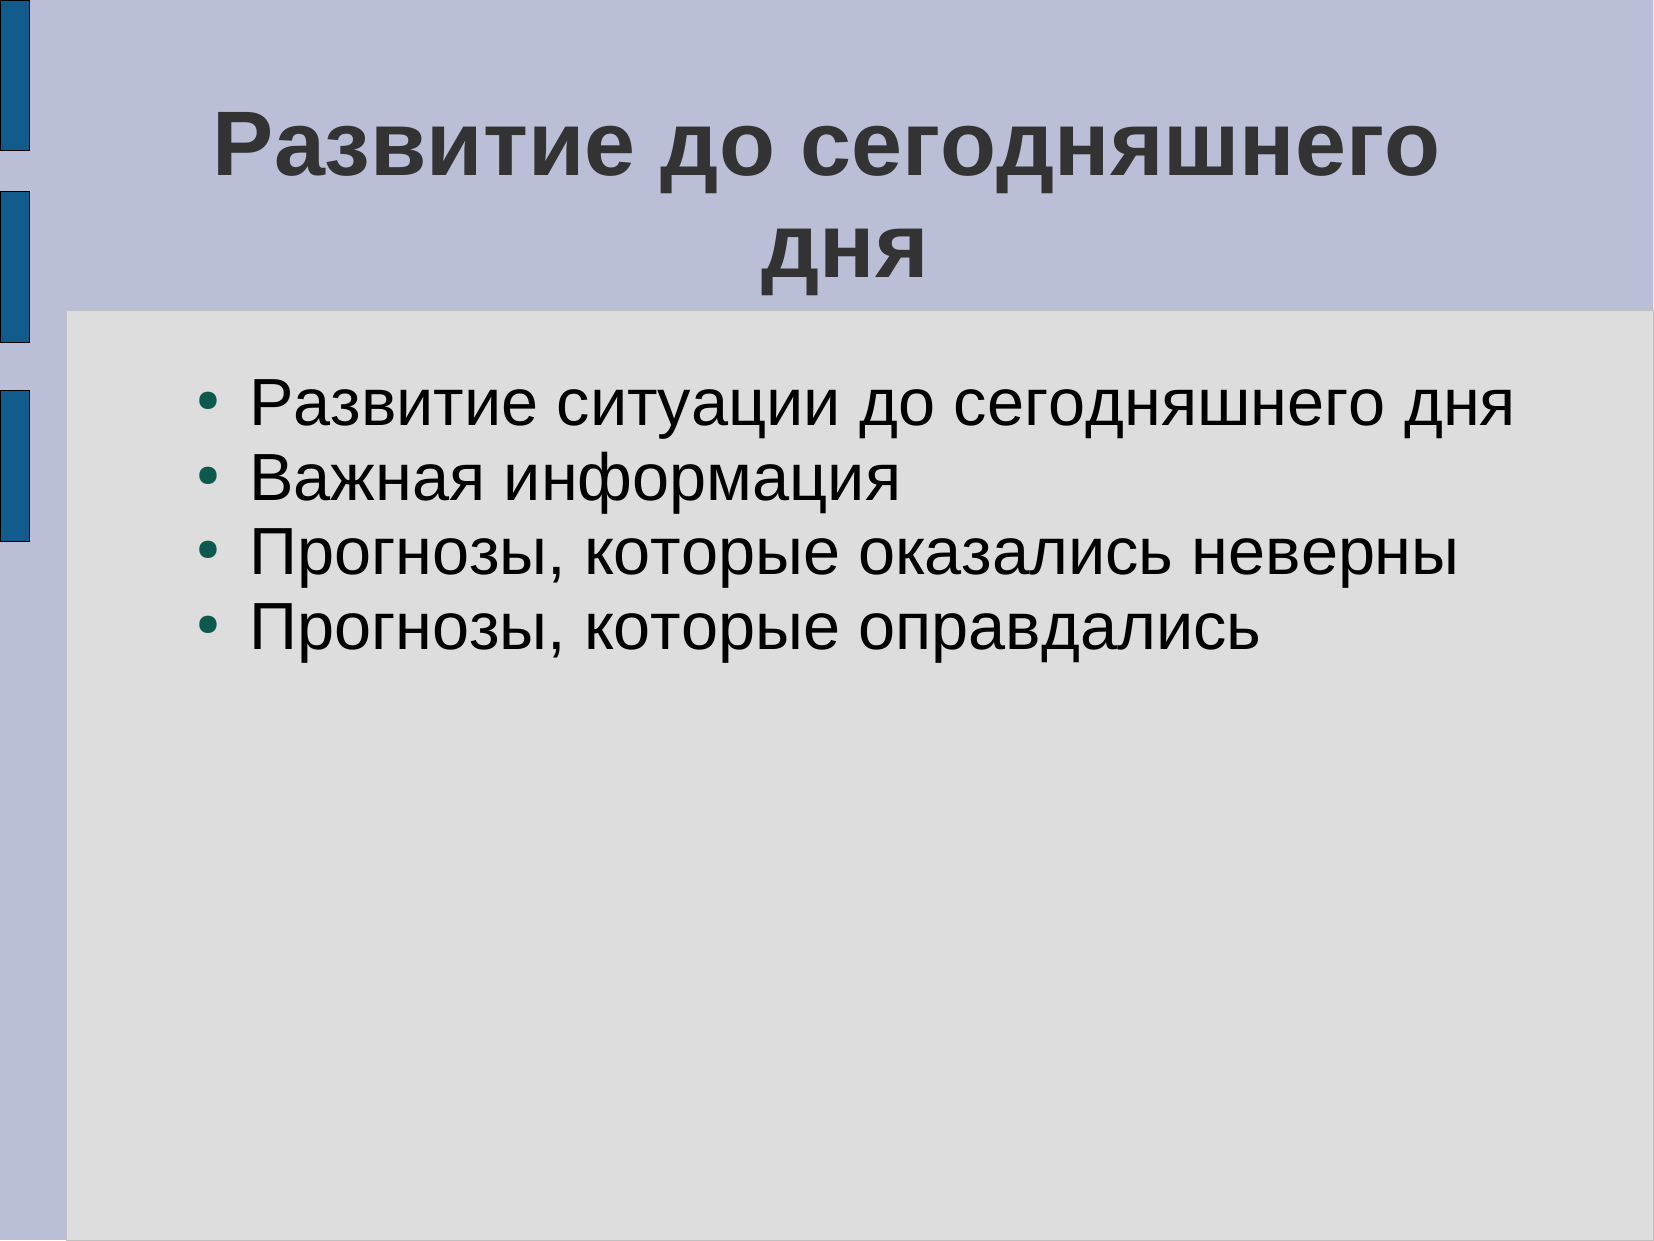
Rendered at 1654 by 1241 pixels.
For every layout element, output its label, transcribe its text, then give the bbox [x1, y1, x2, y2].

list Развитие ситуации до сегодняшнего дня Важная информация Прогнозы, которые оказались неверны Прогнозы, которые оправдались [178, 364, 1570, 1147]
title Развитие до сегодняшнего дня [121, 91, 1534, 299]
